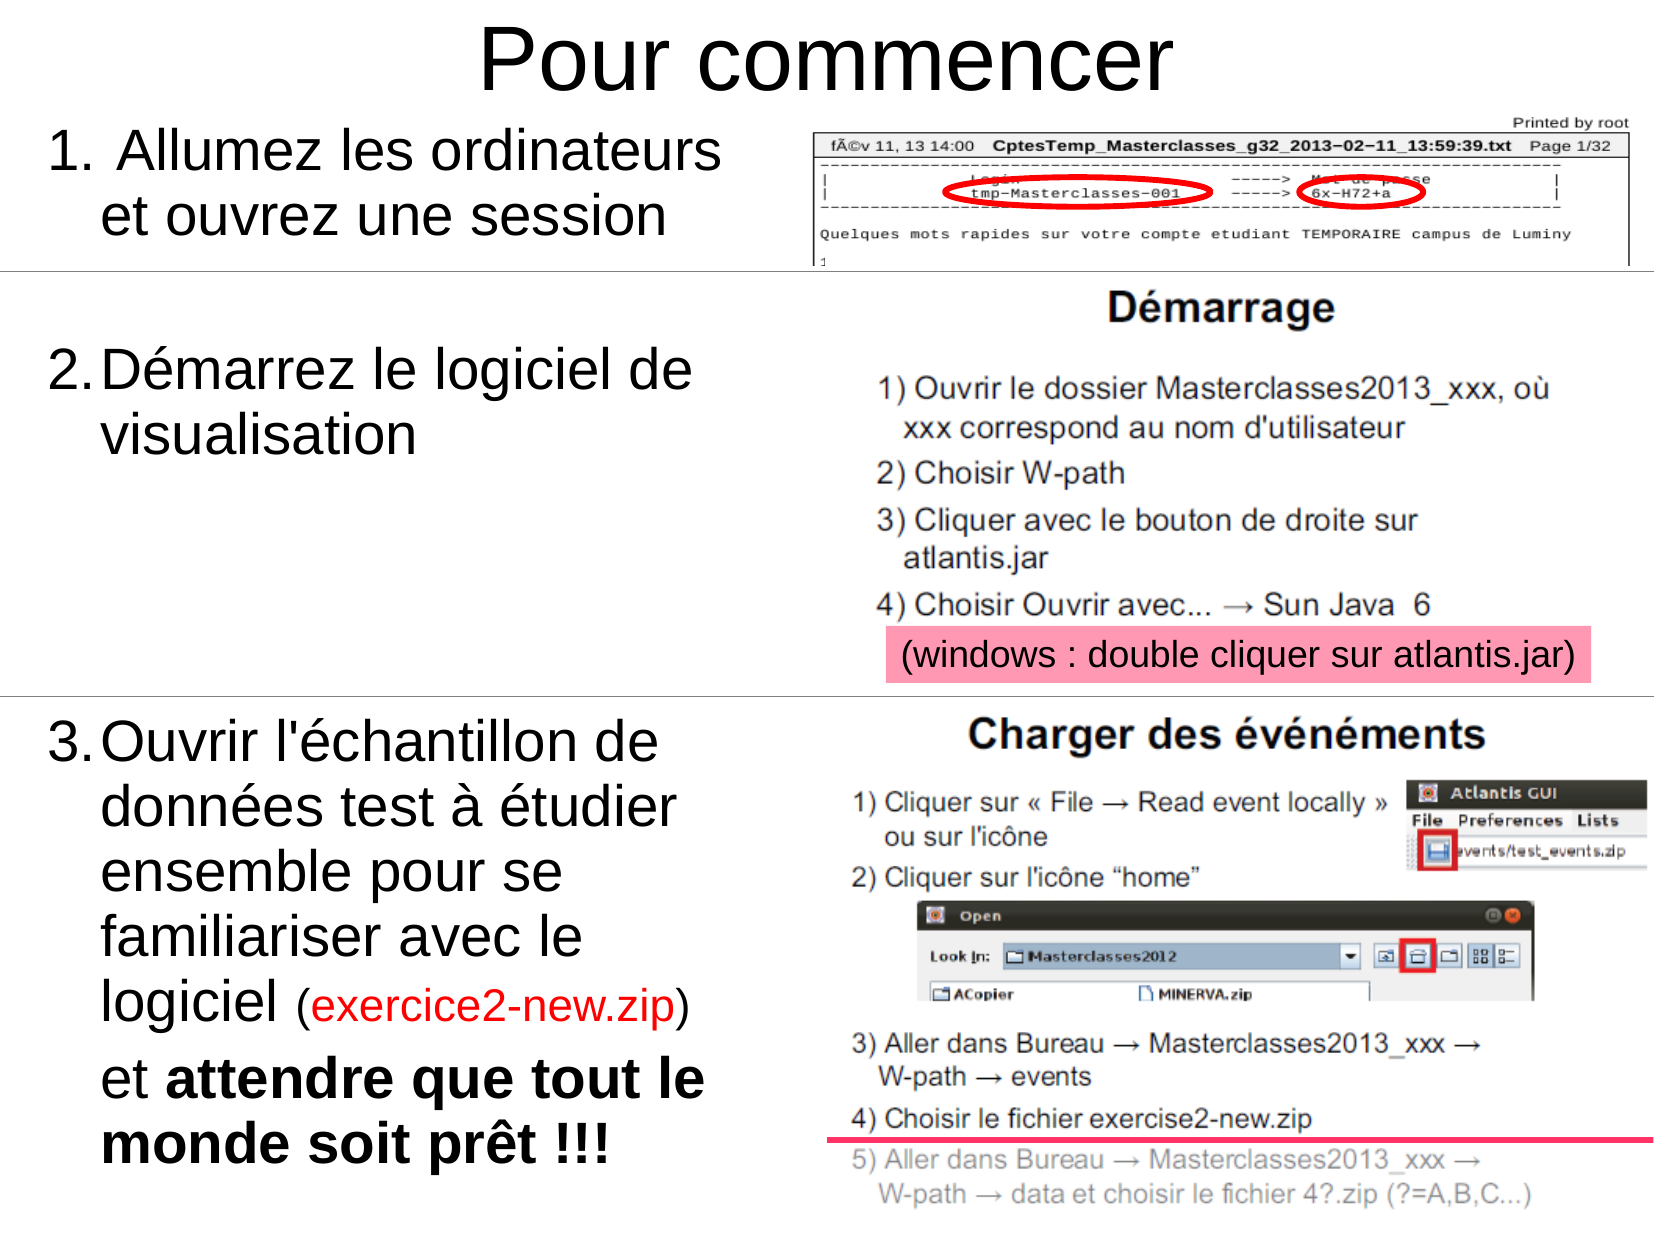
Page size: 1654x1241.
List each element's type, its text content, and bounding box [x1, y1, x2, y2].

picture [797, 697, 1654, 1241]
list Allumez les ordinateurs et ouvrez une session Démarrez le logiciel de visualisation Ouvrir l'échantillon de données test à étudier ensemble pour se familiariser avec le logiciel (exercice2-new.zip) et attendre que tout le monde soit prêt !!! [29, 697, 768, 1211]
title Pour commencer [82, 0, 1571, 119]
list Allumez les ordinateurs et ouvrez une session Démarrez le logiciel de visualisation Ouvrir l'échantillon de données test à étudier ensemble pour se familiariser avec le logiciel (exercice2-new.zip) et attendre que tout le monde soit prêt !!! [29, 272, 768, 696]
text_box (windows : double cliquer sur atlantis.jar) [885, 625, 1592, 683]
picture [797, 272, 1654, 696]
list Allumez les ordinateurs et ouvrez une session Démarrez le logiciel de visualisation Ouvrir l'échantillon de données test à étudier ensemble pour se familiariser avec le logiciel (exercice2-new.zip) et attendre que tout le monde soit prêt !!! [29, 118, 768, 271]
text_box [826, 1139, 1654, 1229]
picture [782, 88, 1654, 271]
